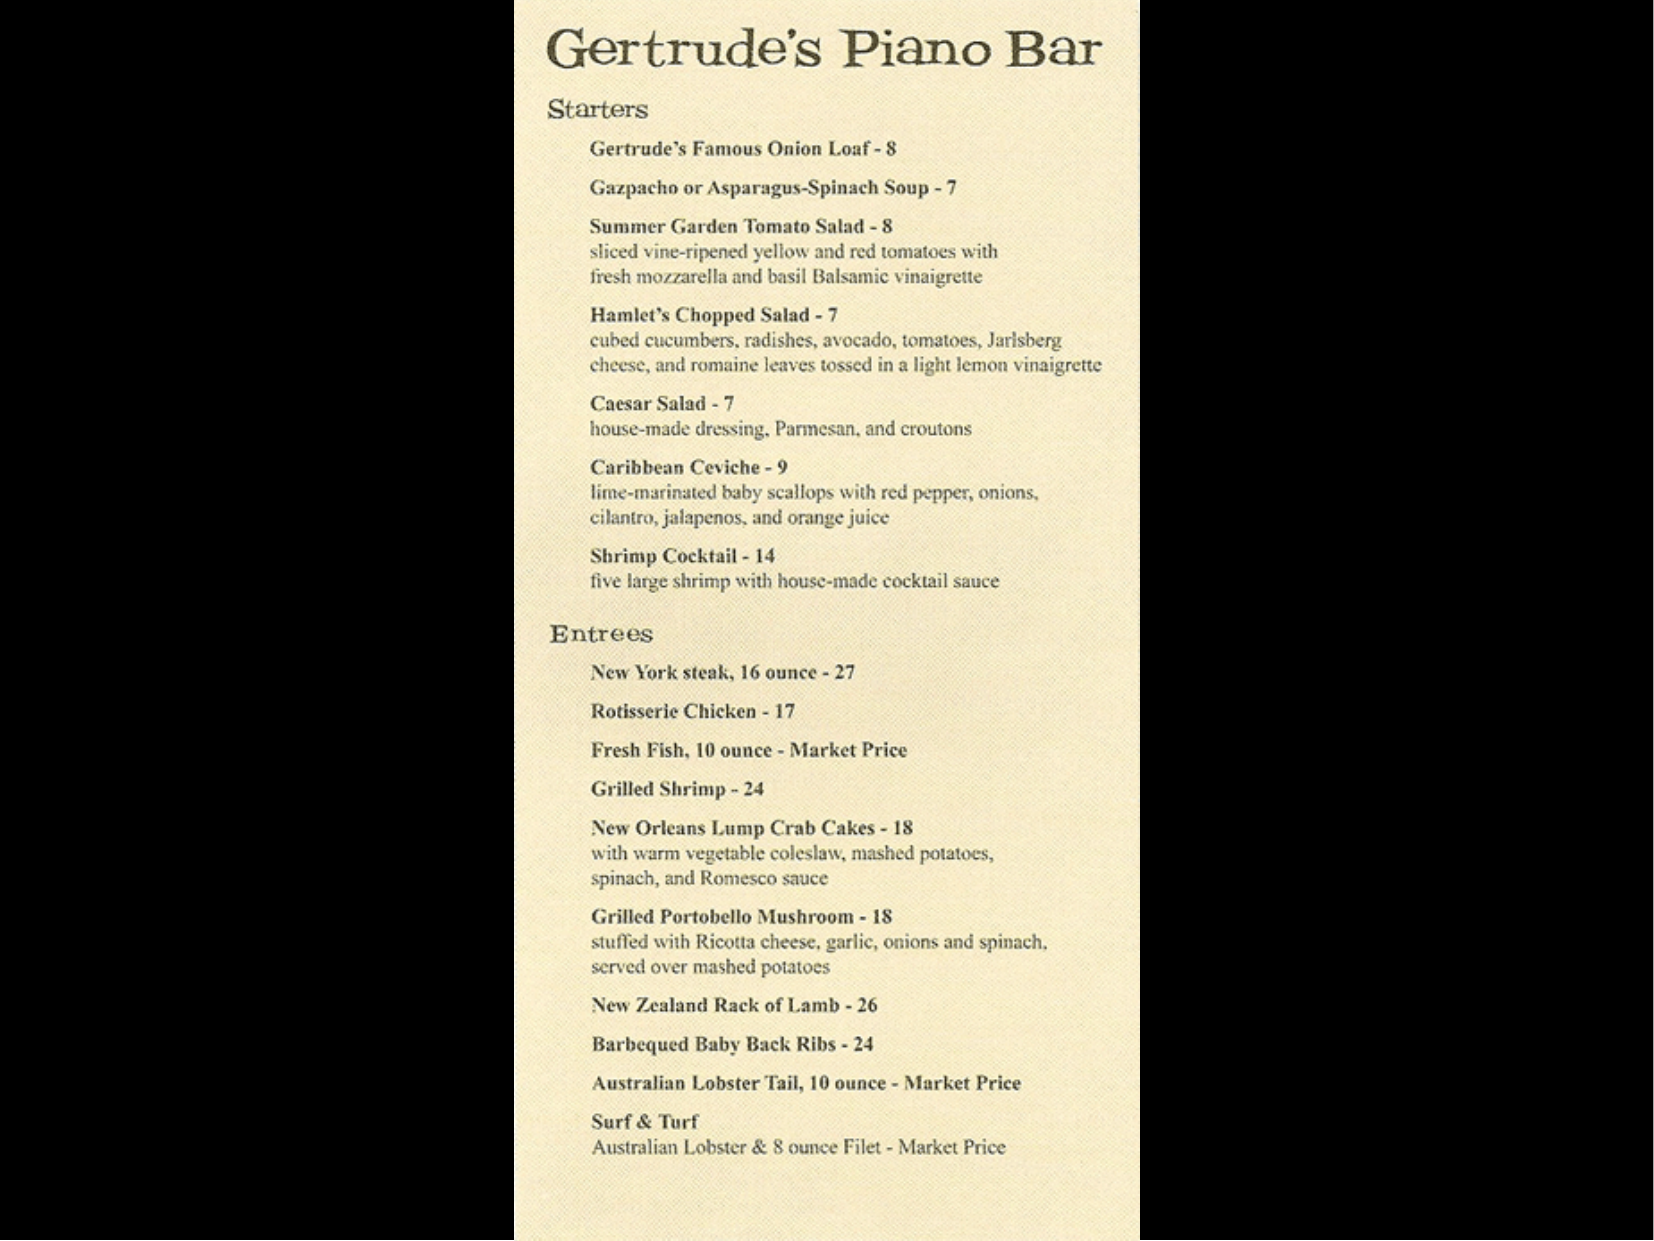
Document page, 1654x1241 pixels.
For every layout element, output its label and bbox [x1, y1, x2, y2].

picture [514, 0, 1140, 1241]
